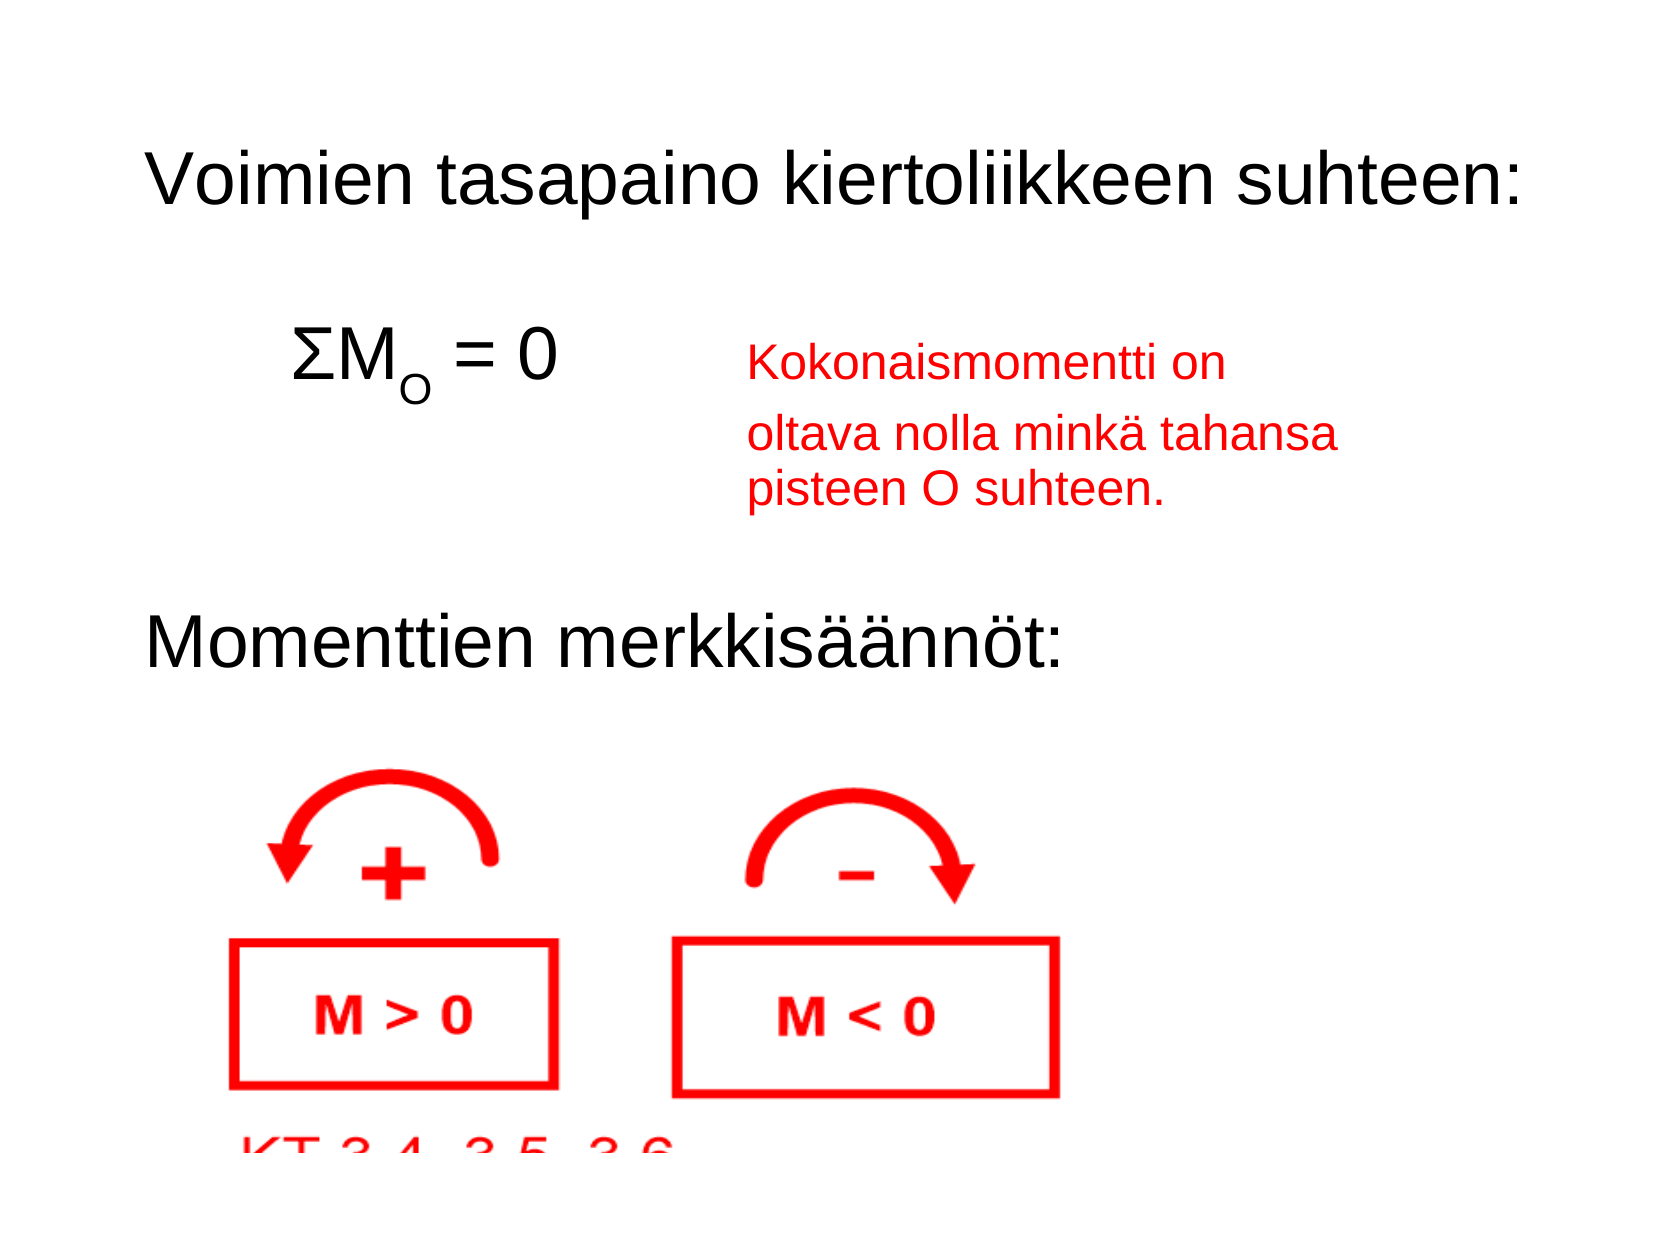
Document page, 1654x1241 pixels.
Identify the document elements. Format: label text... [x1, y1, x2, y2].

picture [139, 718, 1158, 1153]
text_box Voimien tasapaino kiertoliikkeen suhteen: ƩMO = 0 Kokonaismomentti on oltava nolla minkä tahansa pisteen O suhteen. Momenttien merkkisäännöt: [129, 129, 1560, 1156]
